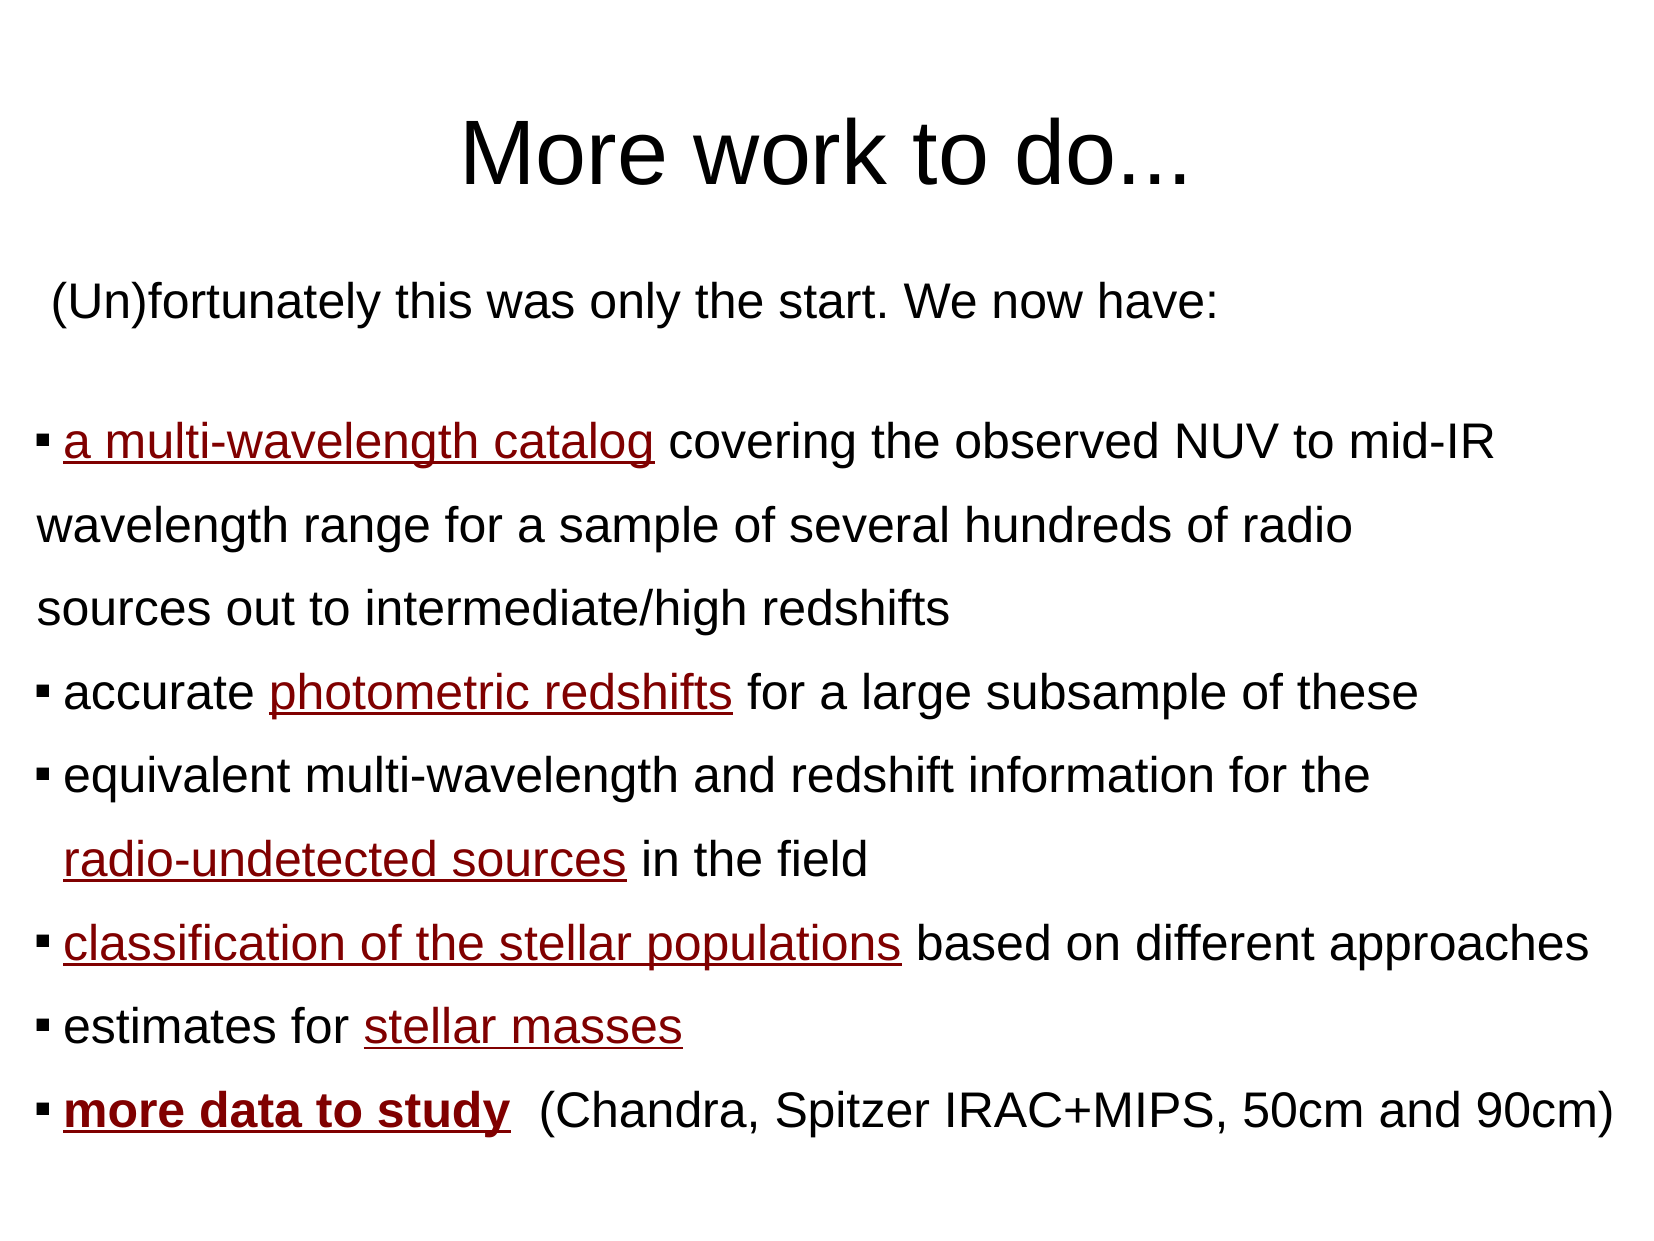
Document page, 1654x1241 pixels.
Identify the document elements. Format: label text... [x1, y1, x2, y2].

text_box (Un)fortunately this was only the start. We now have: a multi-wavelength catalog covering the observed NUV to mid-IR wavelength range for a sample of several hundreds of radio sources out to intermediate/high redshifts accurate photometric redshifts for a large subsample of these equivalent multi-wavelength and redshift information for the radio-undetected sources in the field classification of the stellar populations based on different approaches estimates for stellar masses more data to study (Chandra, Spitzer IRAC+MIPS, 50cm and 90cm) [21, 238, 1637, 1118]
title More work to do... [82, 49, 1571, 238]
